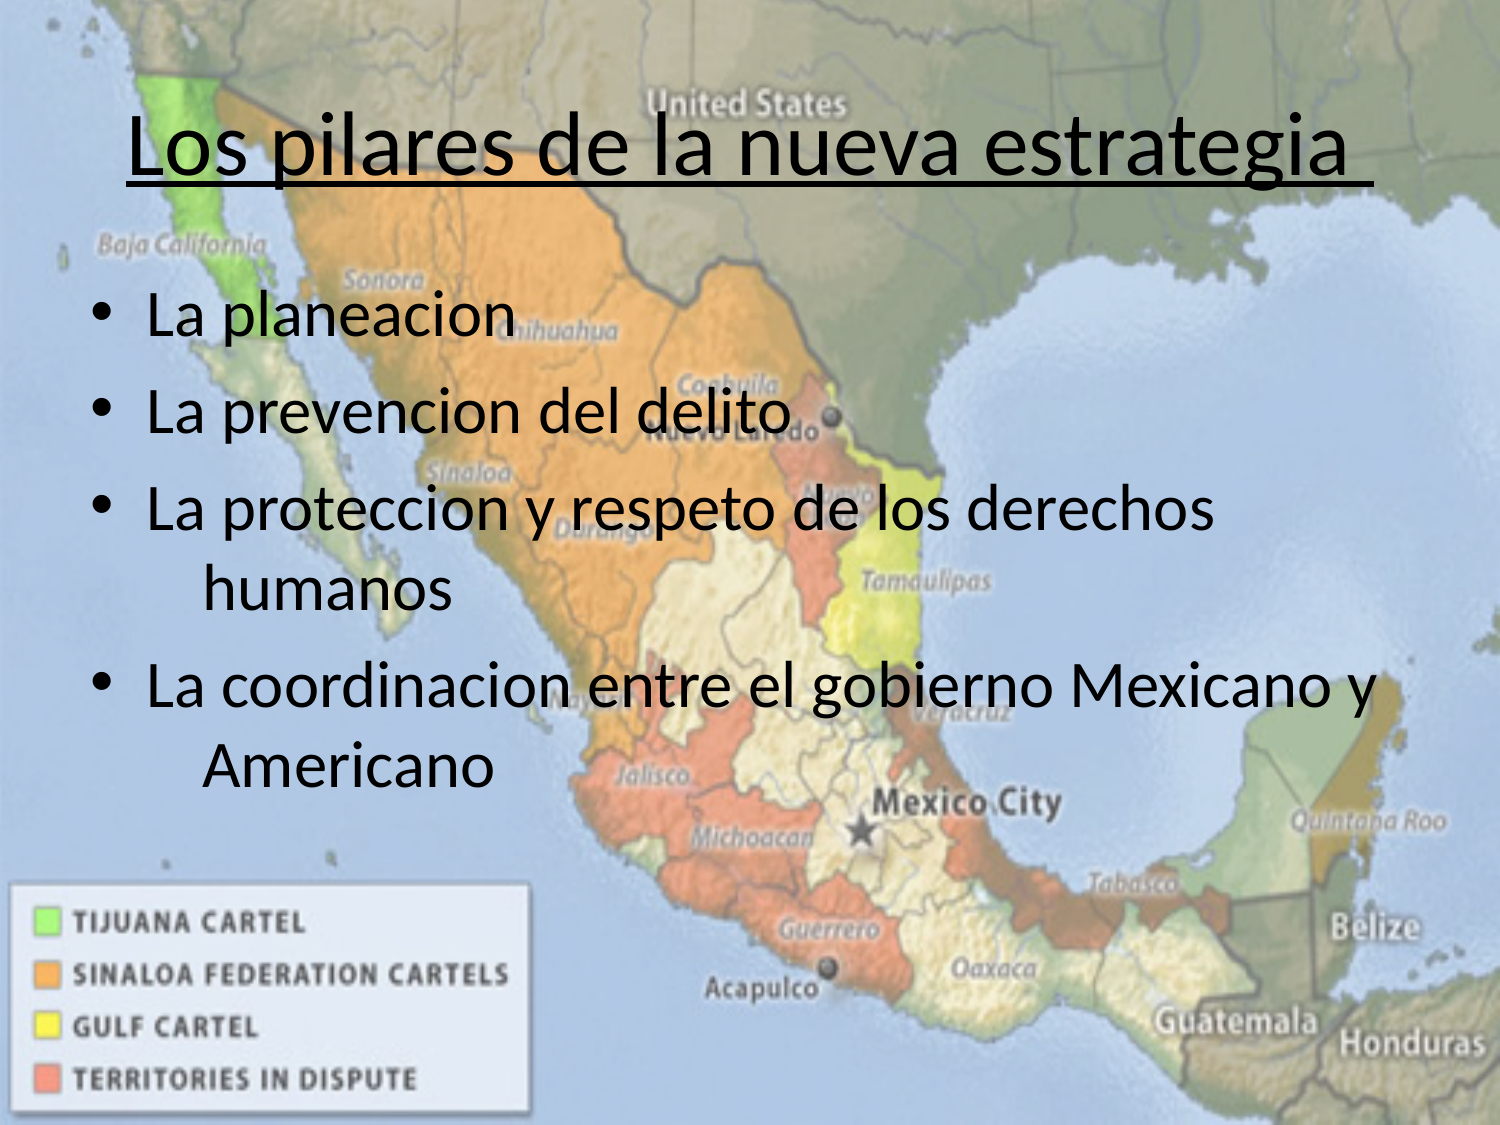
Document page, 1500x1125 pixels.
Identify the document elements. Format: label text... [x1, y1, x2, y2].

list La planeacion La prevencion del delito La proteccion y respeto de los derechos humanos La coordinacion entre el gobierno Mexicano y Americano [75, 262, 1426, 1005]
title Los pilares de la nueva estrategia [75, 45, 1426, 233]
